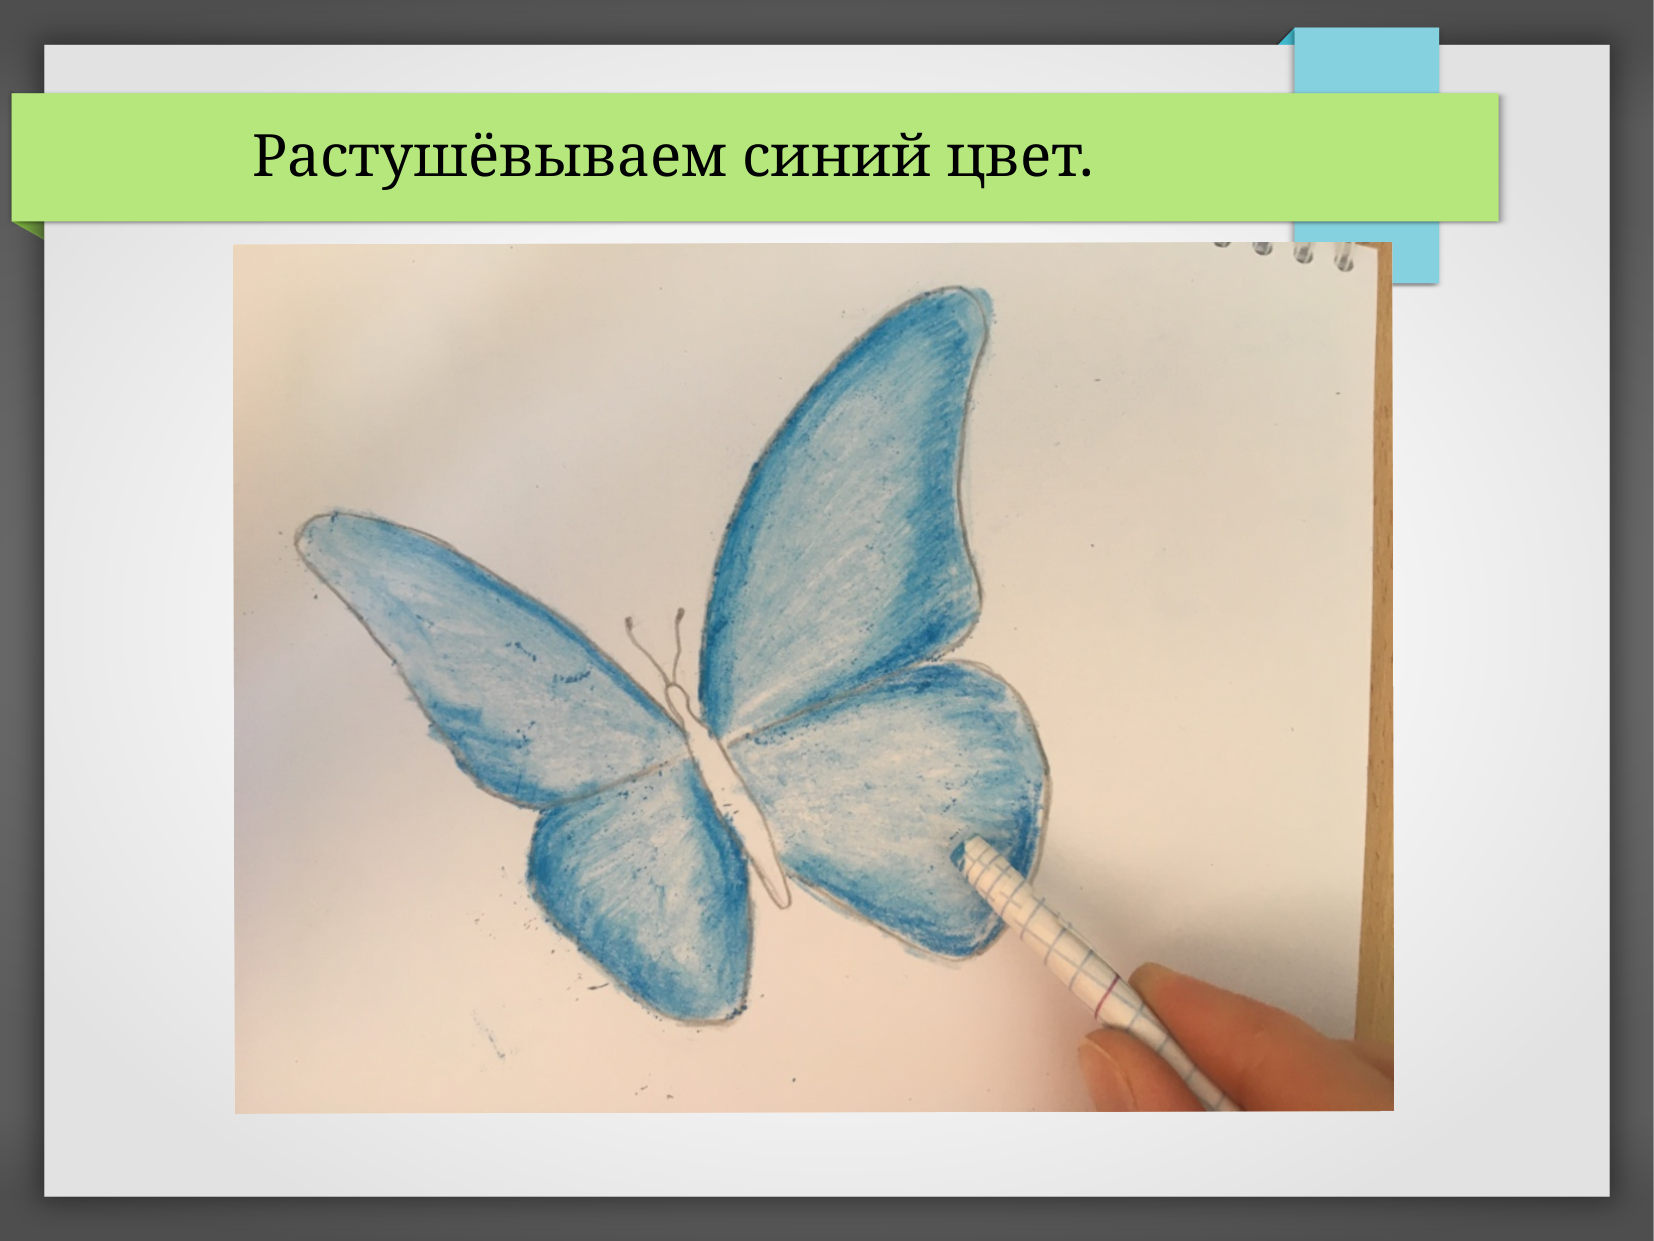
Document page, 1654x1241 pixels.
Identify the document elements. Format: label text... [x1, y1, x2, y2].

picture [0, 0, 1654, 1241]
title Растушёвываем синий цвет. [82, 94, 1264, 213]
